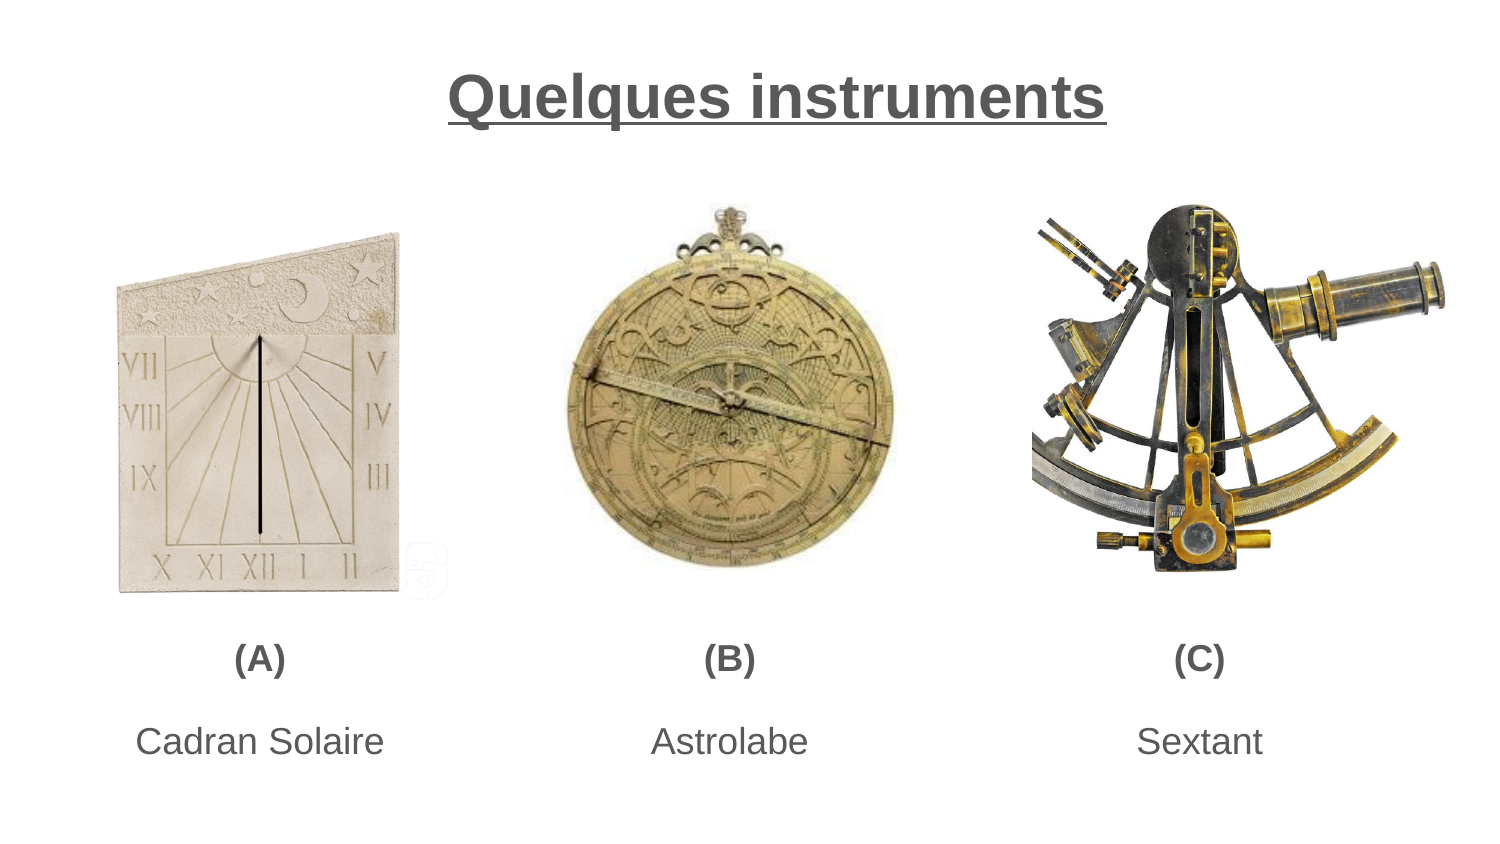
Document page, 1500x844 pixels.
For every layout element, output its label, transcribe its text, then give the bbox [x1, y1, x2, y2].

picture [52, 203, 468, 619]
text_box (C) [1152, 618, 1247, 690]
text_box (B) [682, 618, 777, 690]
picture [1032, 198, 1448, 576]
text_box Sextant [1033, 702, 1366, 783]
text_box (A) [213, 618, 308, 690]
text_box Astrolabe [563, 702, 897, 783]
text_box Cadran Solaire [93, 702, 427, 783]
picture [563, 203, 897, 571]
text_box Quelques instruments [128, 40, 1427, 146]
